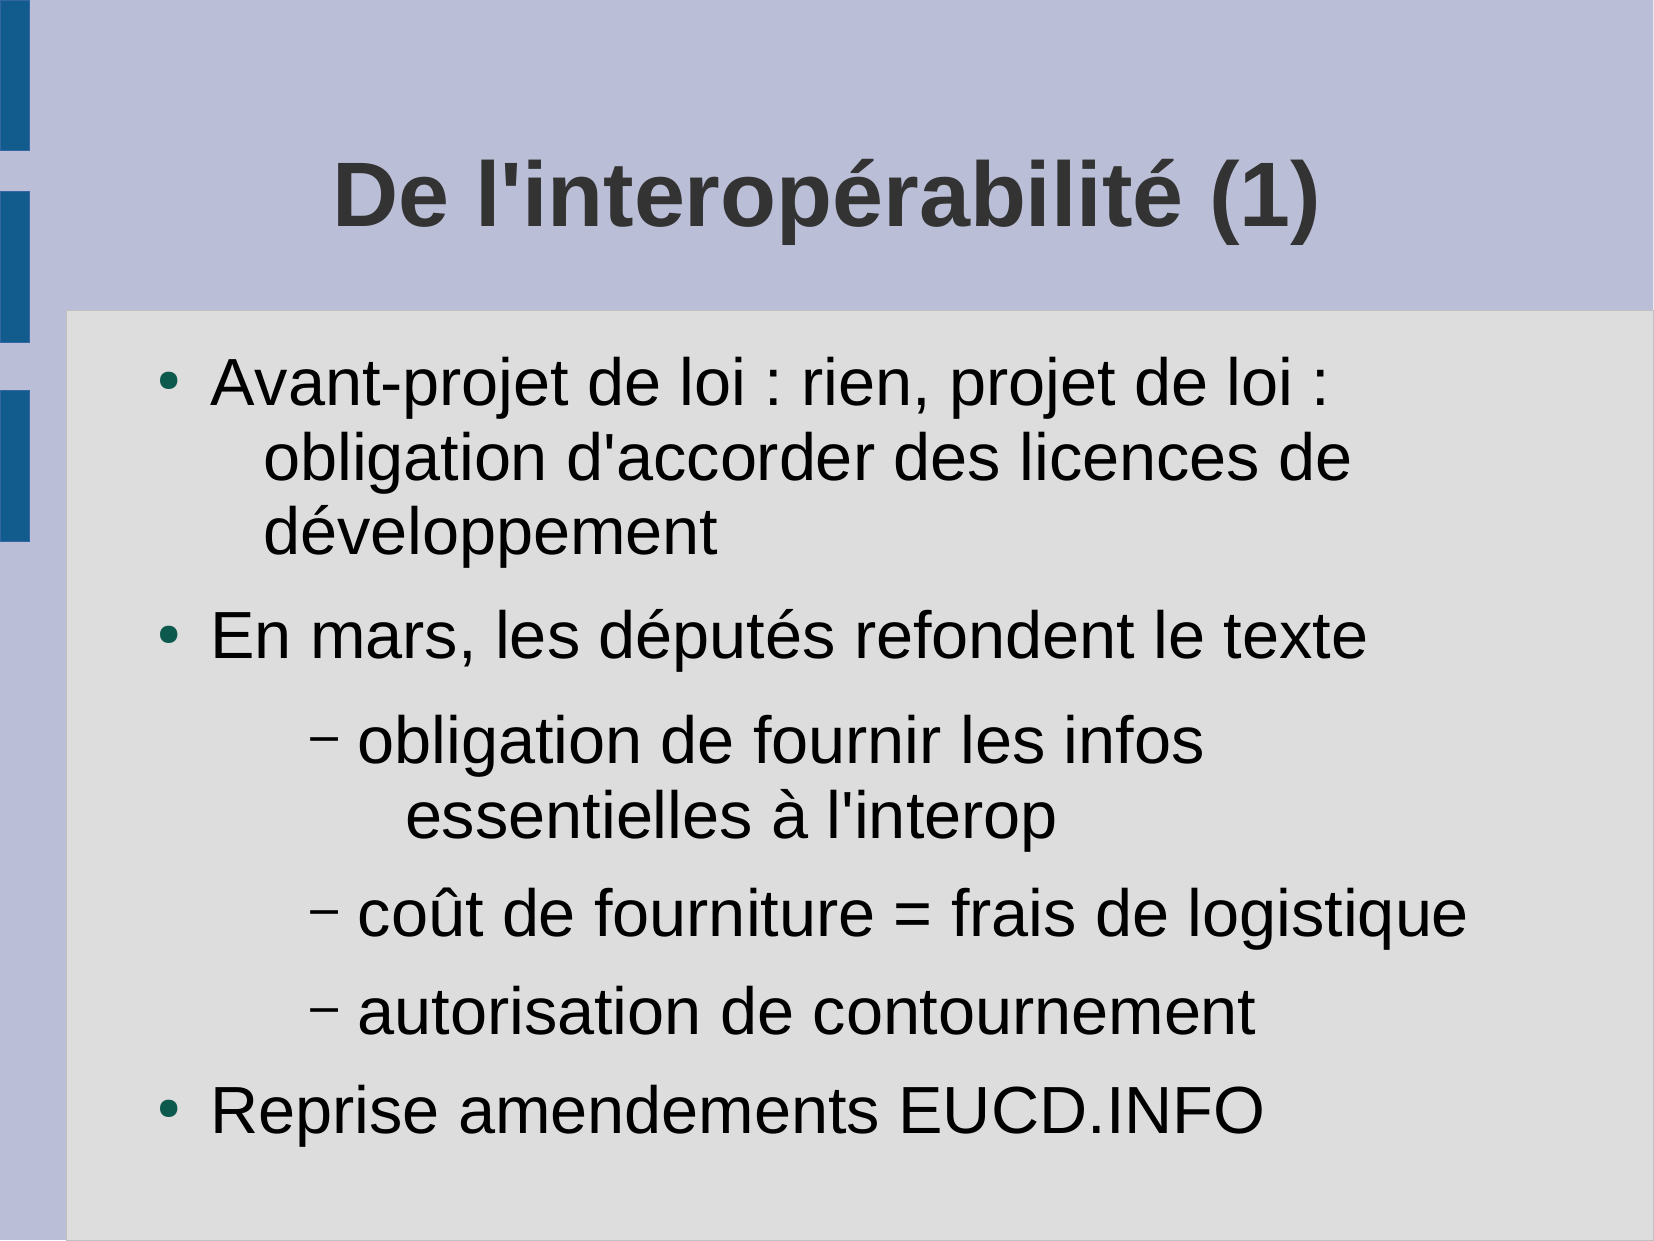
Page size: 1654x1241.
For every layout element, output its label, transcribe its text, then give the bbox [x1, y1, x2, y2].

list Avant-projet de loi : rien, projet de loi : obligation d'accorder des licences de développement En mars, les députés refondent le texte obligation de fournir les infos essentielles à l'interop coût de fourniture = frais de logistique autorisation de contournement Reprise amendements EUCD.INFO [121, 344, 1534, 1127]
title De l'interopérabilité (1) [121, 91, 1534, 299]
